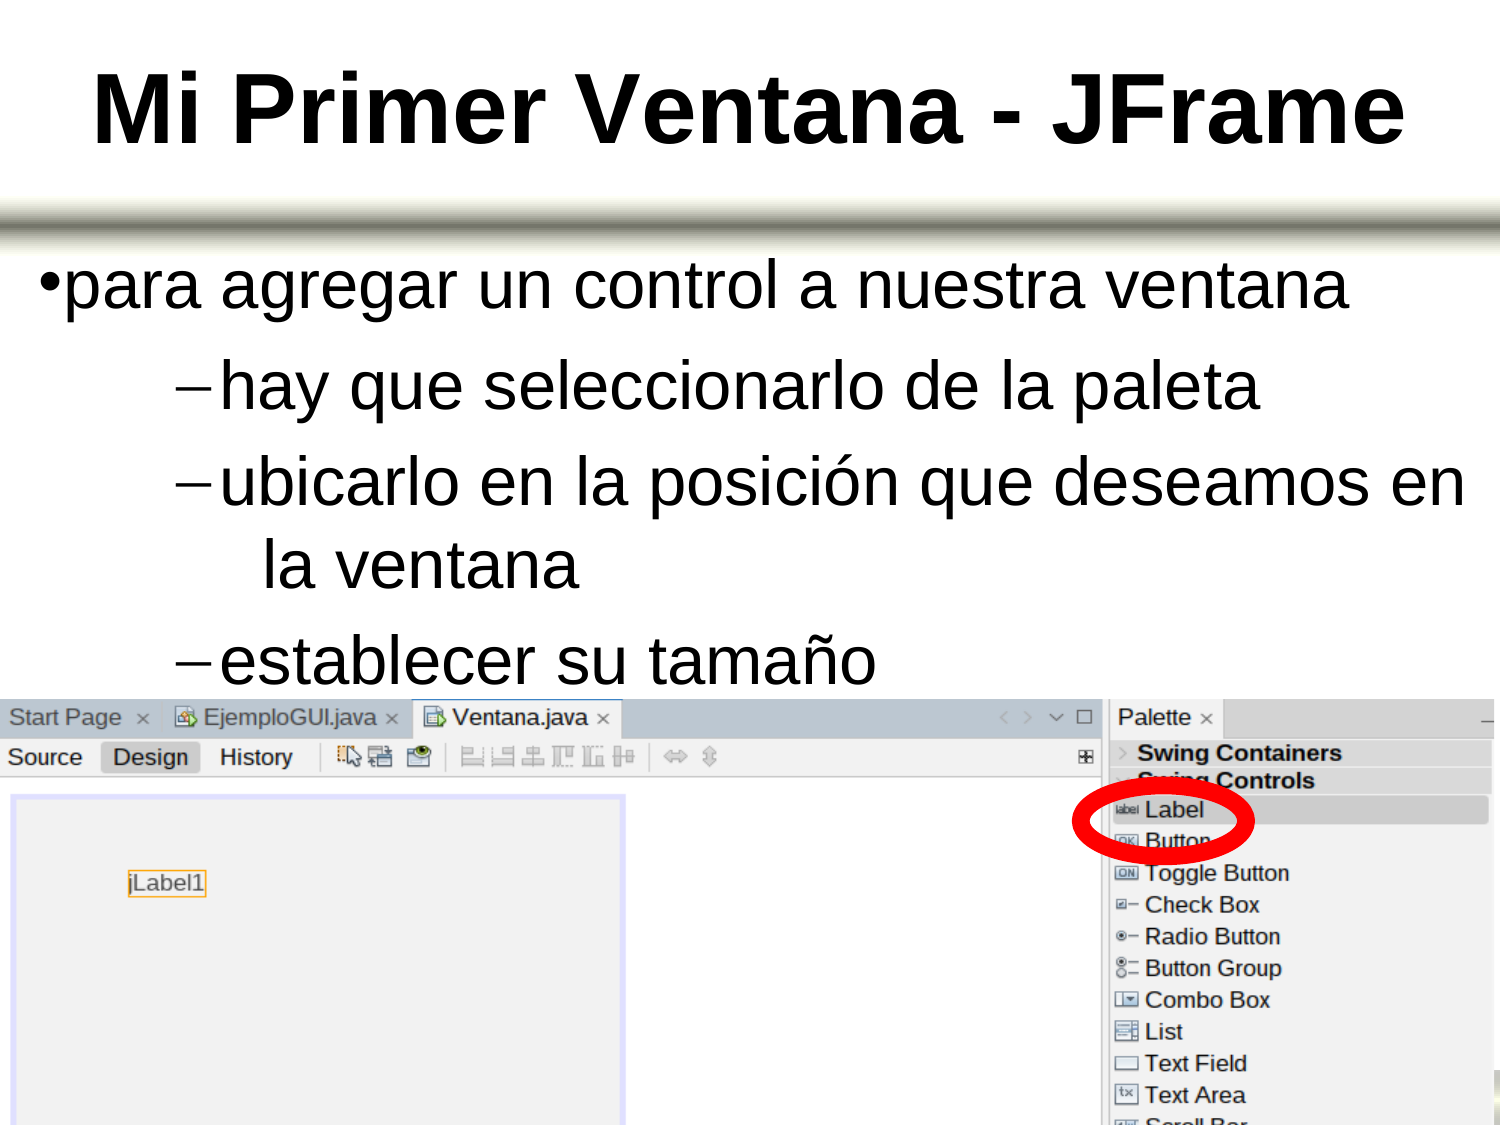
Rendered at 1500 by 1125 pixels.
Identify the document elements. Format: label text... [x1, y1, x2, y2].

title Mi Primer Ventana - JFrame [0, 9, 1500, 198]
list para agregar un control a nuestra ventana hay que seleccionarlo de la paleta ubicarlo en la posición que deseamos en la ventana establecer su tamaño [23, 248, 1489, 709]
picture [0, 699, 1495, 1125]
